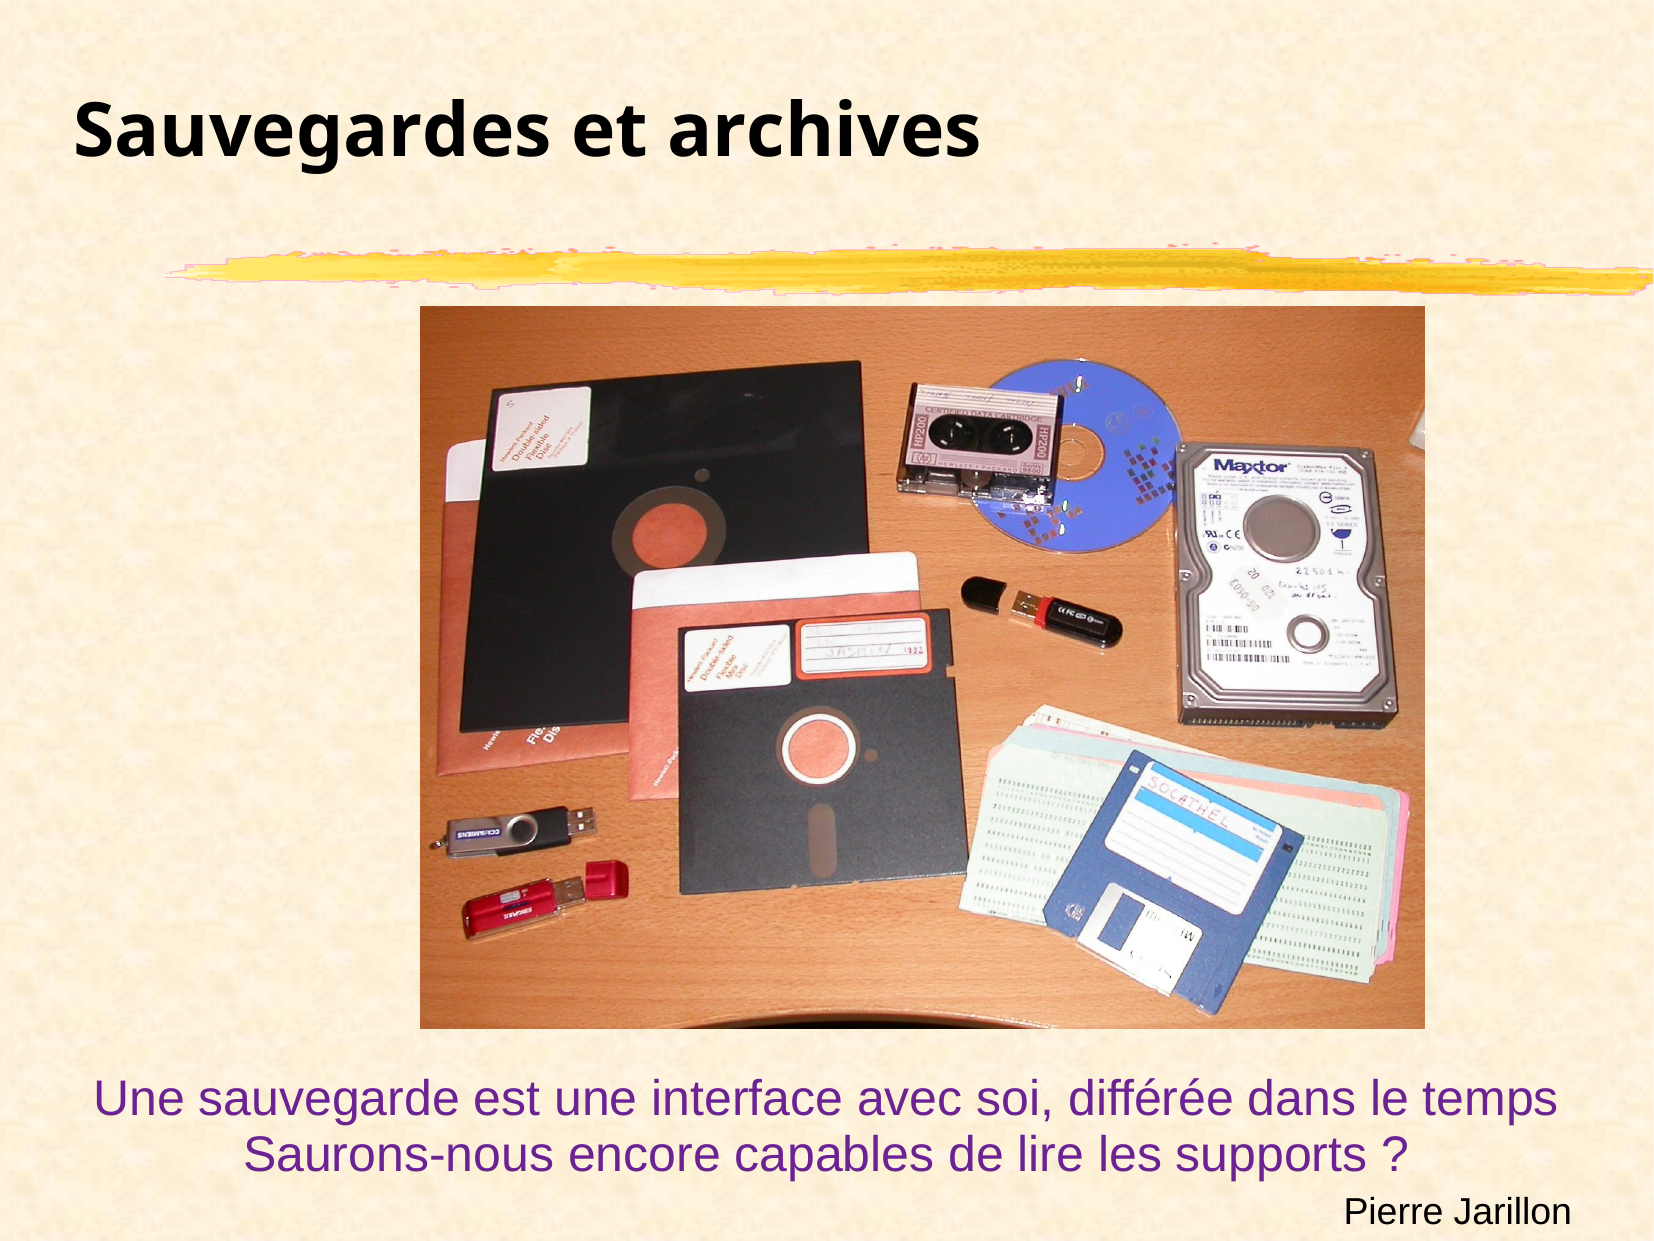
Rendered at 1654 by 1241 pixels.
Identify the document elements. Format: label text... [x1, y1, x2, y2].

picture [0, 0, 1654, 1241]
title Sauvegardes et archives [73, 2, 1479, 254]
text_box Une sauvegarde est une interface avec soi, différée dans le temps Saurons-nous encore capables de lire les supports ? [29, 1062, 1625, 1190]
